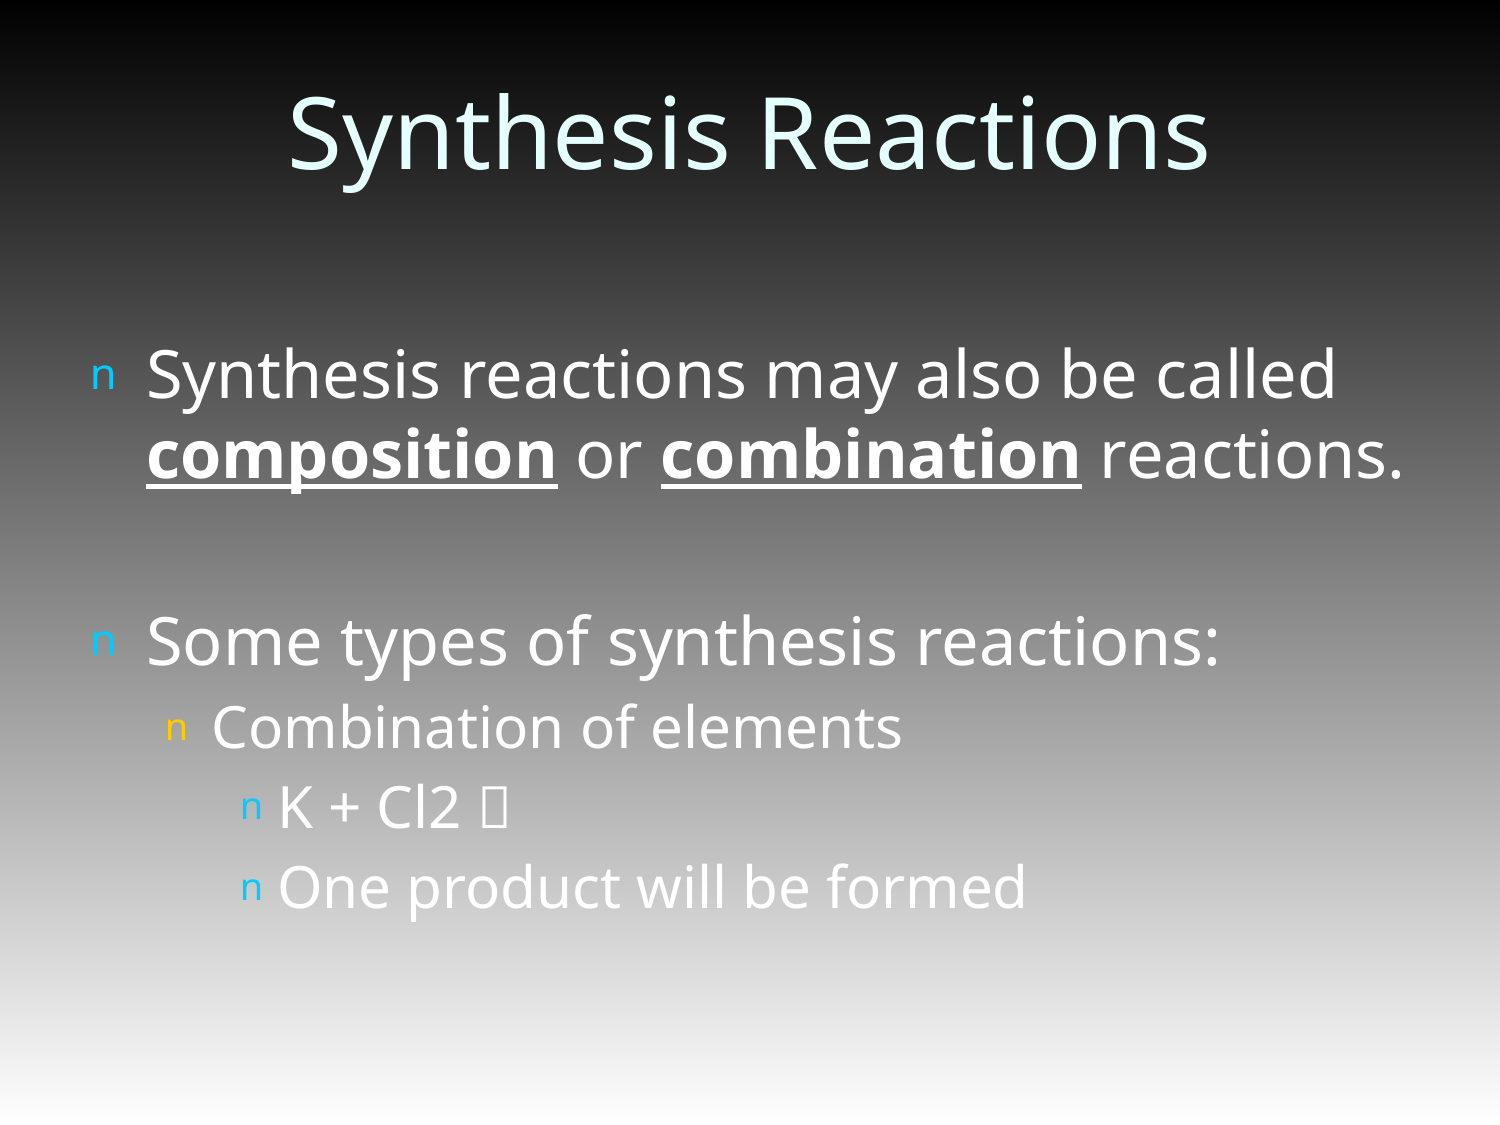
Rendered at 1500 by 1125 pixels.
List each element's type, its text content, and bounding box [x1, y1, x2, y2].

list Synthesis reactions may also be called composition or combination reactions. Some types of synthesis reactions: Combination of elements K + Cl2  One product will be formed [75, 324, 1425, 1000]
title Synthesis Reactions [75, 62, 1425, 288]
